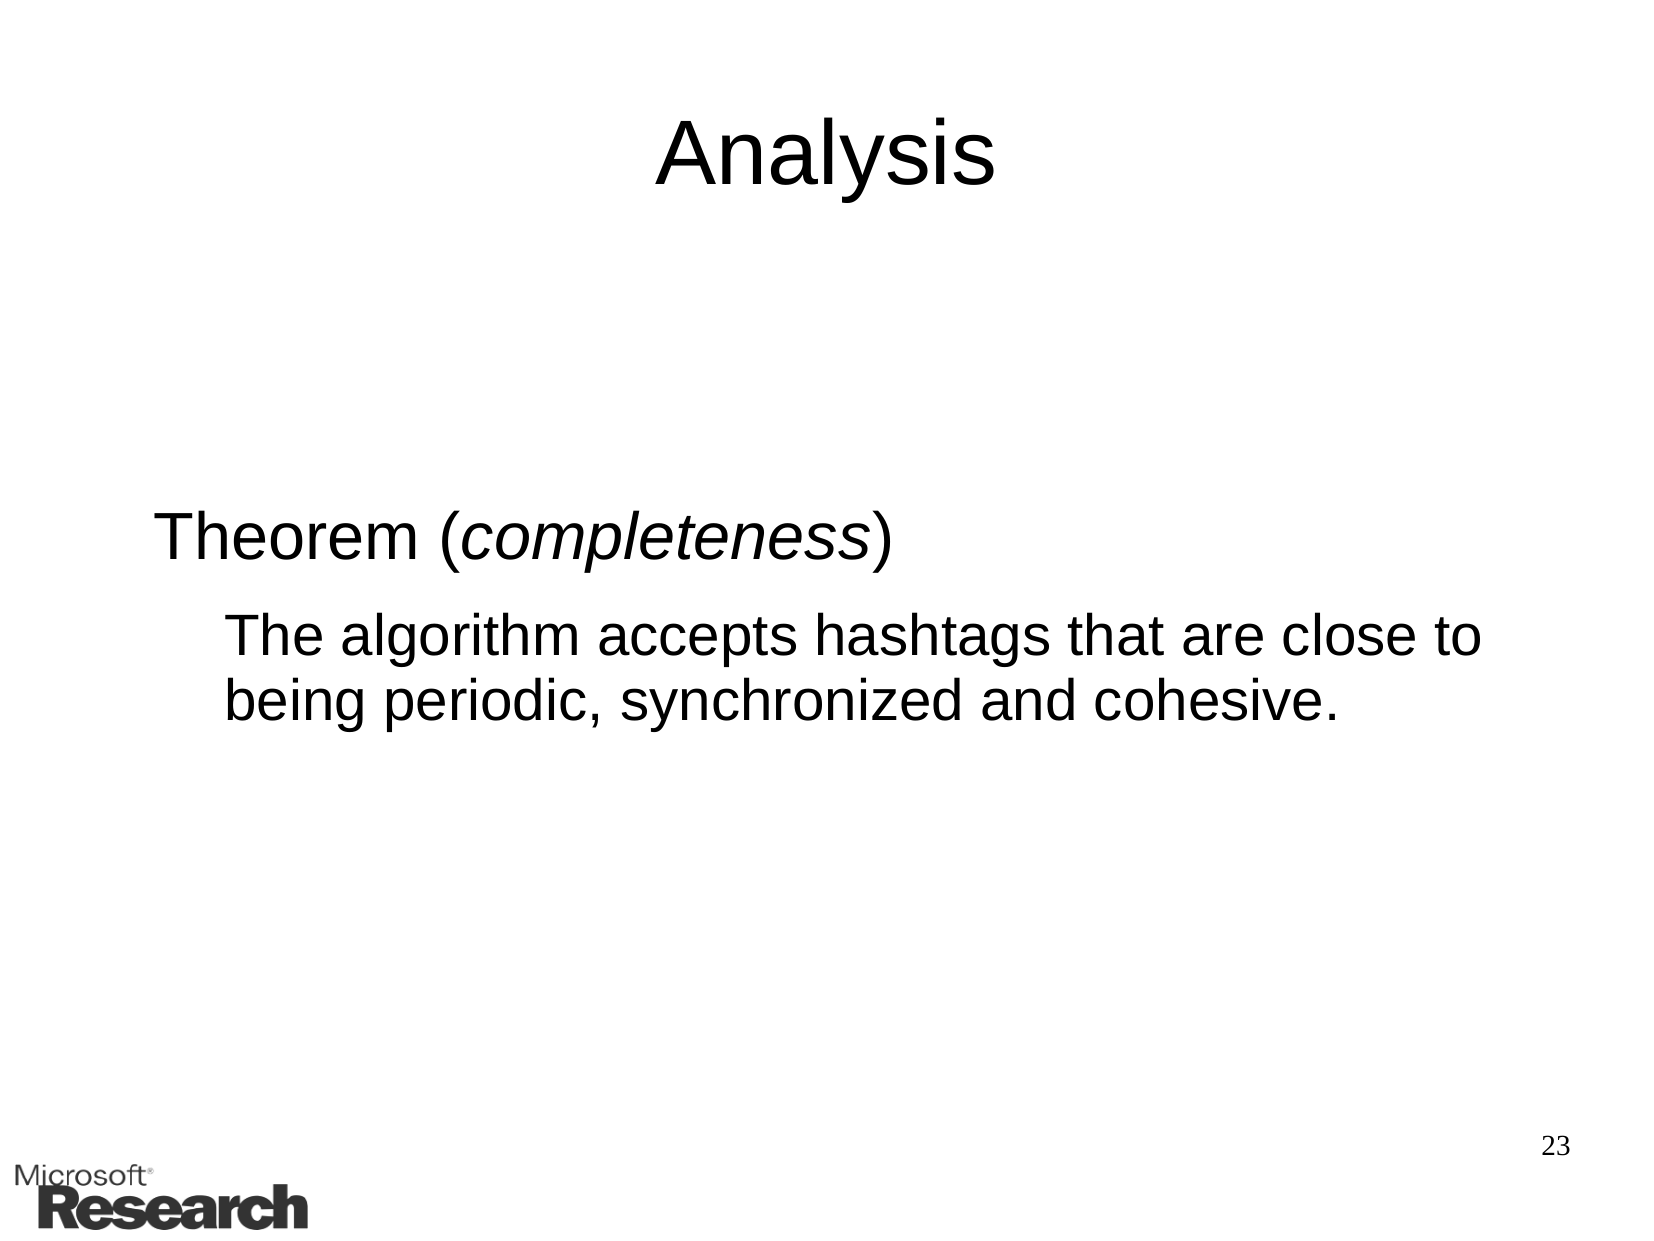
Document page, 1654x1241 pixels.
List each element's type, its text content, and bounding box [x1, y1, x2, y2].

title Analysis [82, 49, 1571, 257]
picture [5, 1148, 322, 1241]
list Theorem (completeness) The algorithm accepts hashtags that are close to being periodic, synchronized and cohesive. [82, 290, 1538, 1010]
